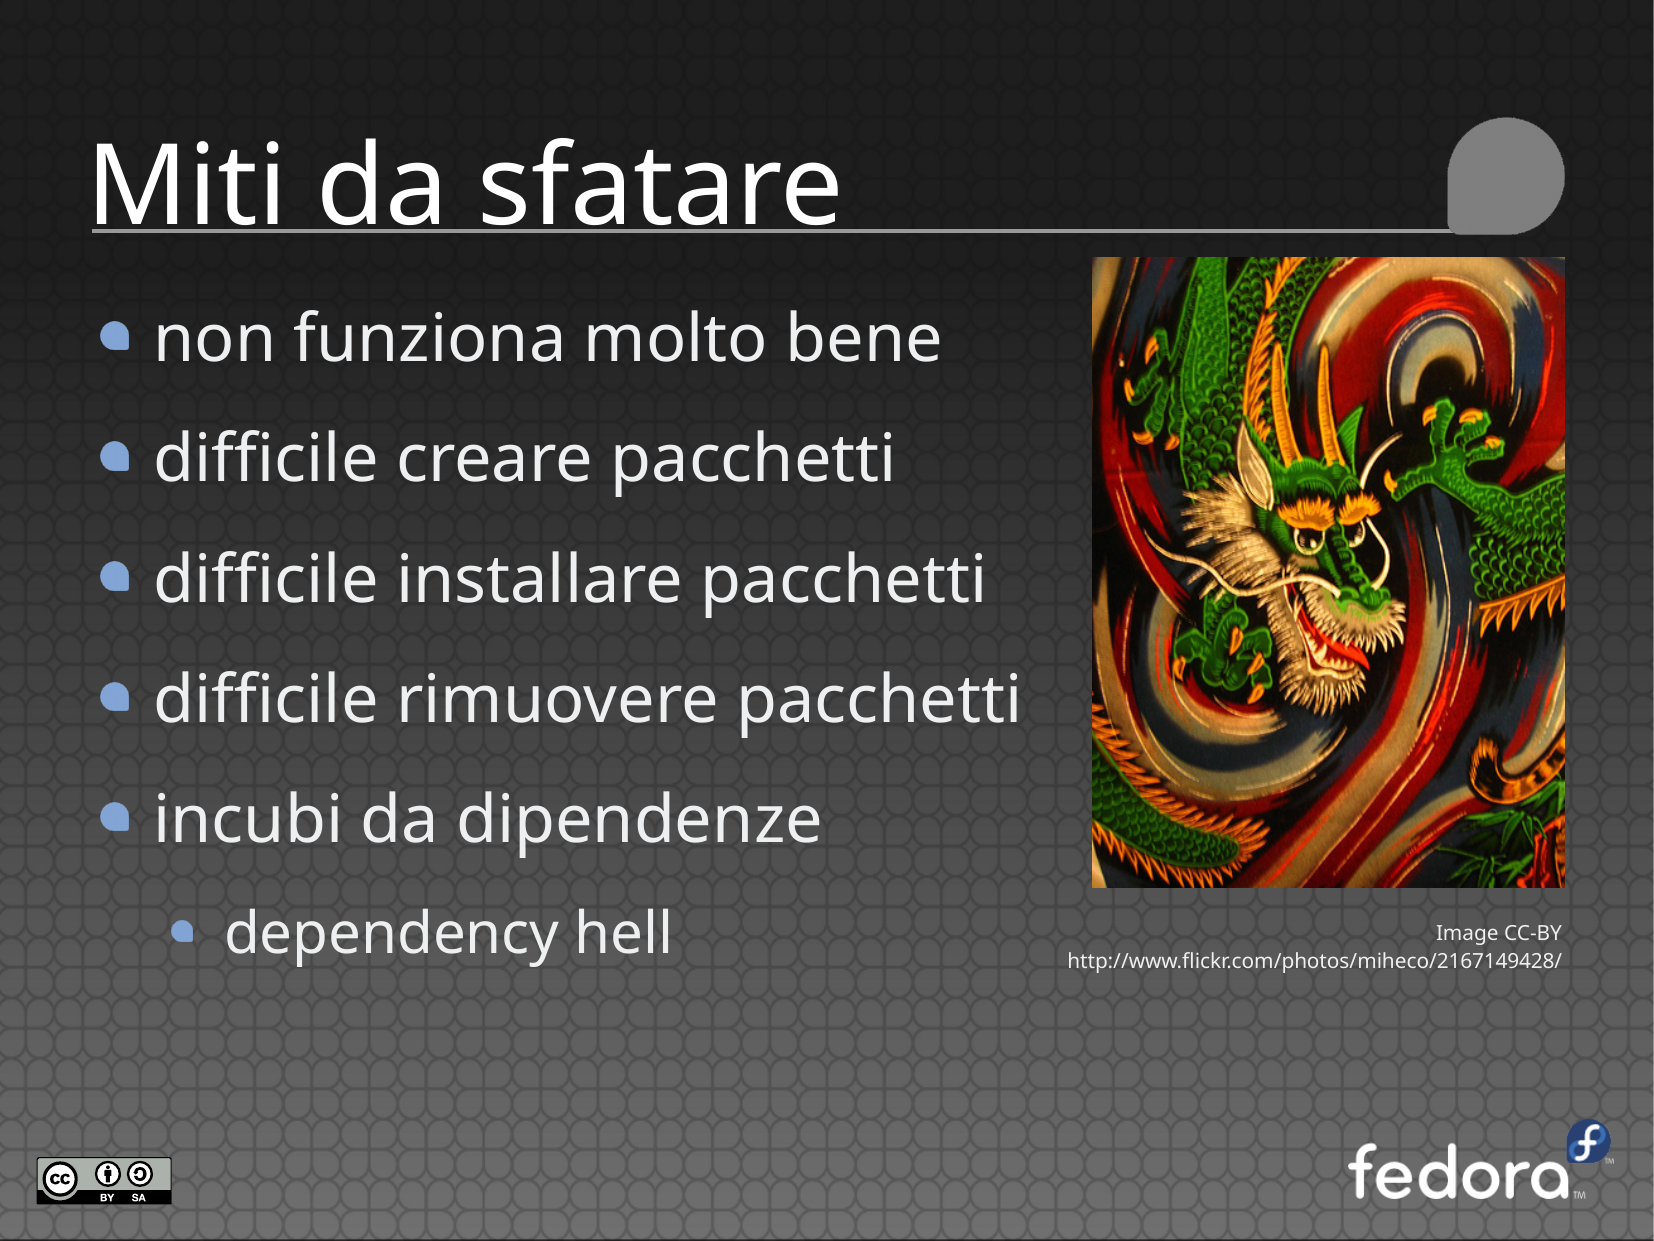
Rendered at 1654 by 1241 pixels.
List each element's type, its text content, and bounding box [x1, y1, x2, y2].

text_box Image CC-BY http://www.flickr.com/photos/miheco/2167149428/ [1052, 911, 1565, 975]
picture [0, 0, 1654, 1241]
title Miti da sfatare [86, 112, 1576, 249]
list non funziona molto bene difficile creare pacchetti difficile installare pacchetti difficile rimuovere pacchetti incubi da dipendenze dependency hell [82, 290, 1034, 1109]
